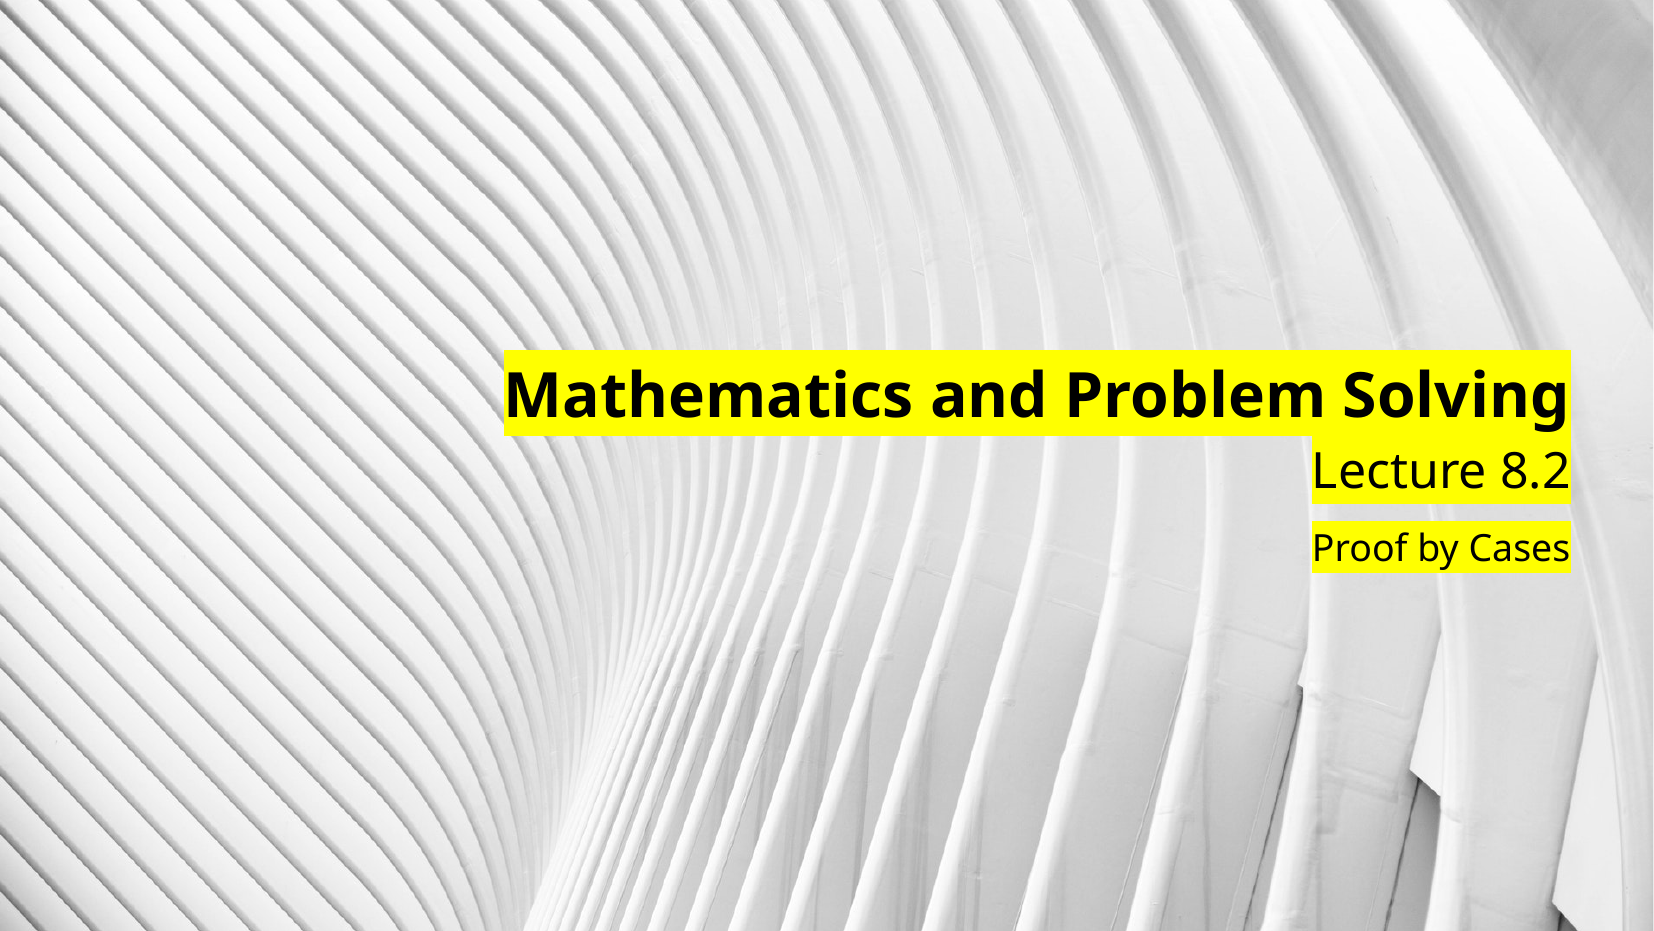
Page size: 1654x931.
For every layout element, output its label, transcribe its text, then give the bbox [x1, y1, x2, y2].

list Mathematics and Problem Solving Lecture 8.2 Proof by Cases [82, 37, 1571, 886]
picture [0, 0, 1654, 931]
